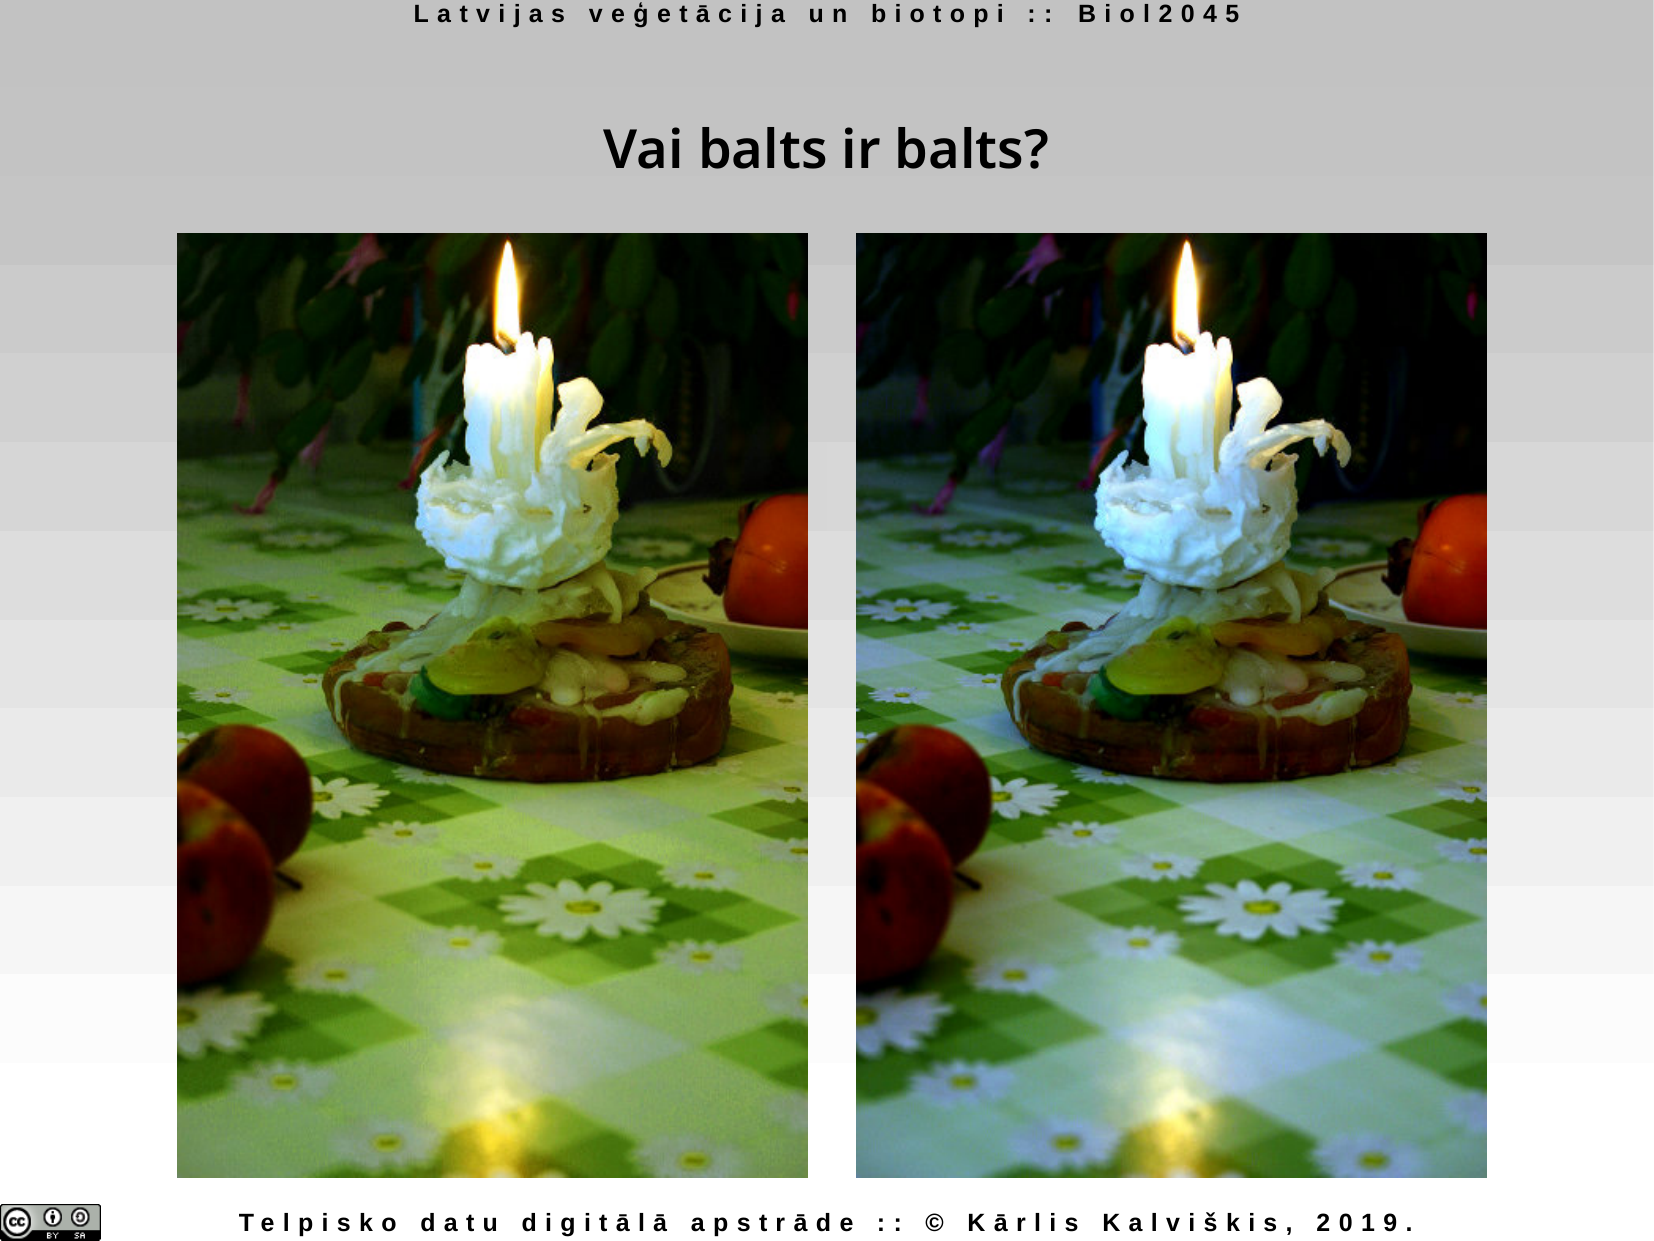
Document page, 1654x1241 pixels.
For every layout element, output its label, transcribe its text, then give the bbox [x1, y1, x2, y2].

title Vai balts ir balts? [29, 49, 1625, 245]
picture [0, 0, 1654, 1241]
